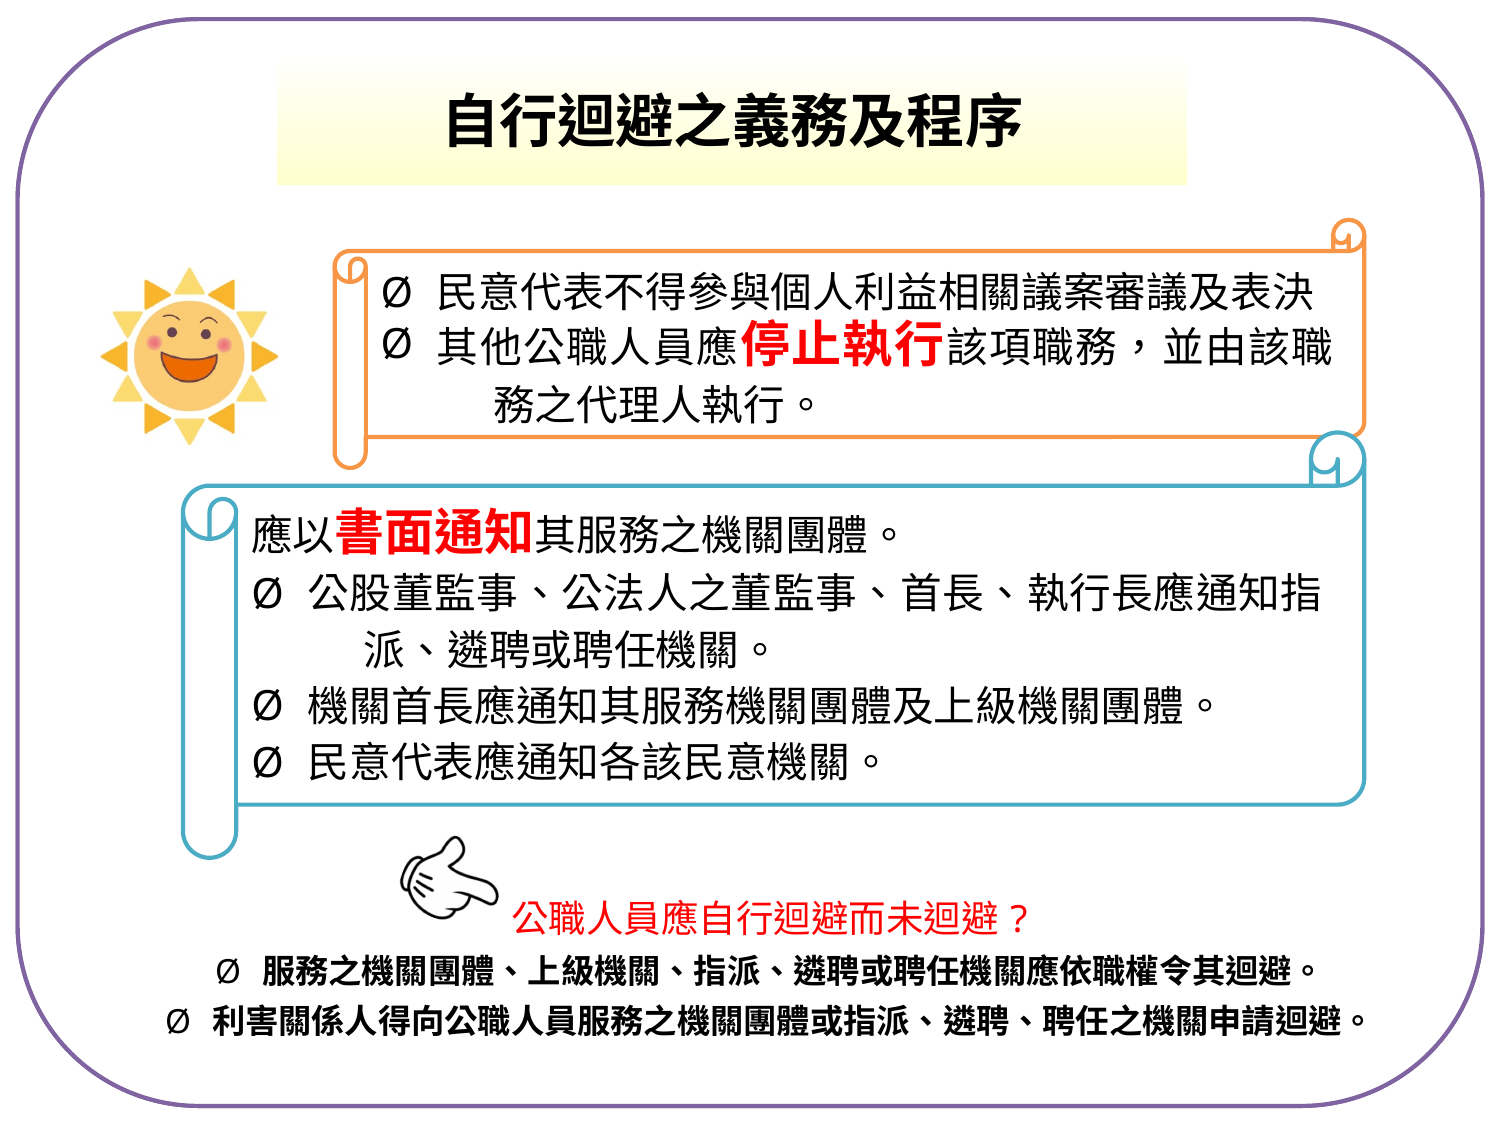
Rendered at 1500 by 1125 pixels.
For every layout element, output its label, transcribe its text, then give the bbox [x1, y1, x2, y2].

text_box 應以書面通知其服務之機關團體。 公股董監事、公法人之董監事、首長、執行長應通知指派、遴聘或聘任機關。 機關首長應通知其服務機關團體及上級機關團體。 民意代表應通知各該民意機關。 [183, 432, 1365, 858]
title 自行迴避之義務及程序 [277, 54, 1188, 185]
text_box 民意代表不得參與個人利益相關議案審議及表決 其他公職人員應停止執行該項職務，並由該職務之代理人執行。 [334, 219, 1365, 469]
picture [100, 267, 278, 445]
text_box 公職人員應自行迴避而未迴避? 服務之機關團體、上級機關、指派、遴聘或聘任機關應依職權令其迴避。 利害關係人得向公職人員服務之機關團體或指派、遴聘、聘任之機關申請迴避。 [88, 870, 1447, 1036]
picture [391, 822, 514, 937]
